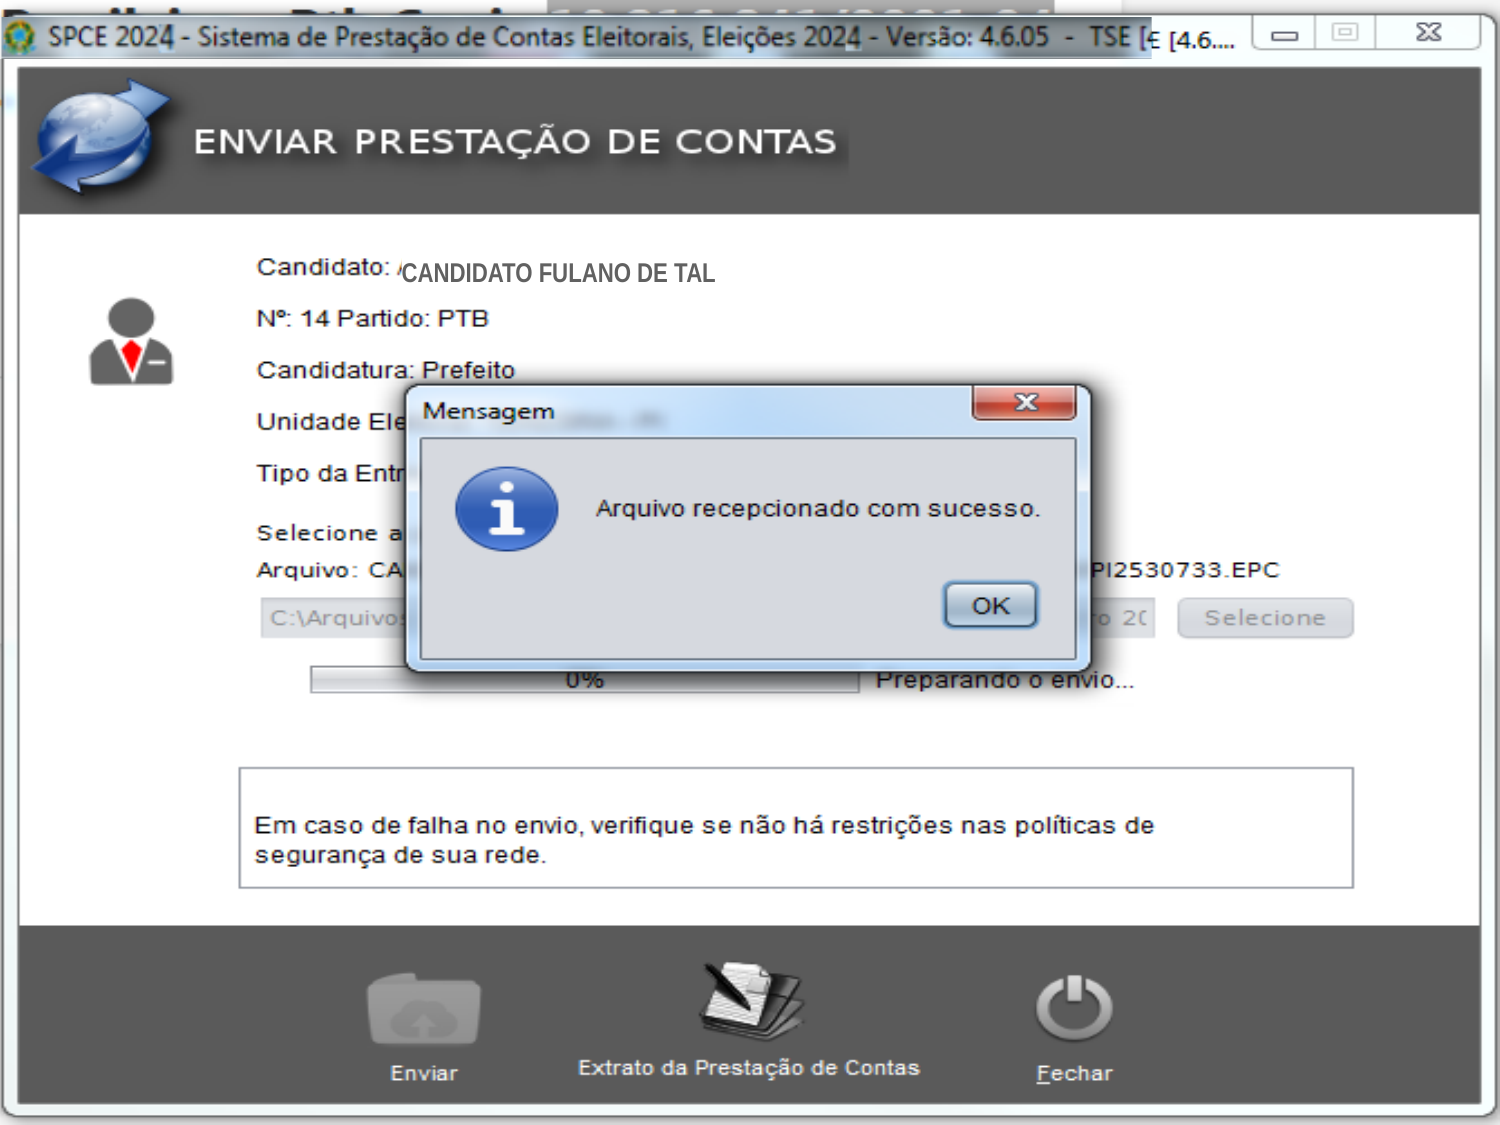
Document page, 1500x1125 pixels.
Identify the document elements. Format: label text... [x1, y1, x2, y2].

picture [0, 0, 1500, 1125]
text_box CANDIDATO FULANO DE TAL [401, 242, 1022, 301]
